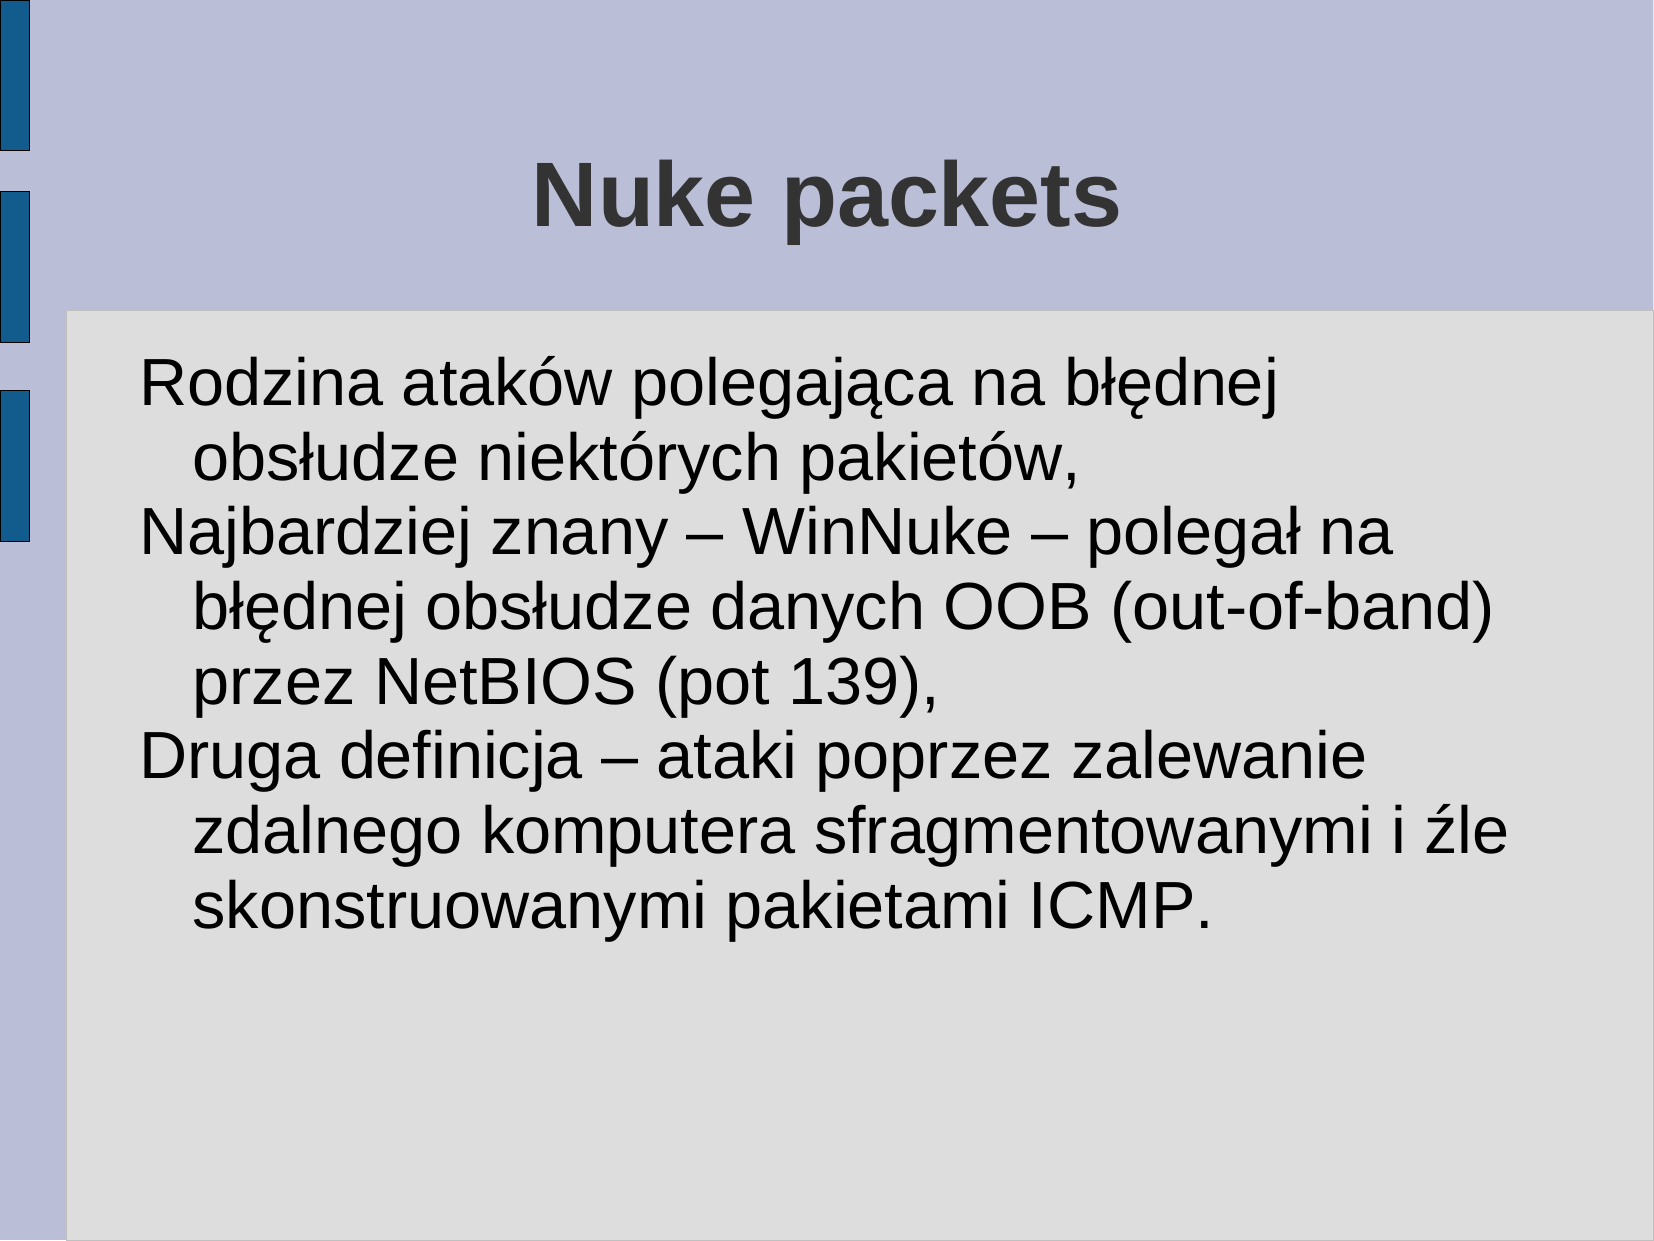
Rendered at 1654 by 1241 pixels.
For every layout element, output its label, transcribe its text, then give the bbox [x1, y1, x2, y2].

list Rodzina ataków polegająca na błędnej obsłudze niektórych pakietów, Najbardziej znany – WinNuke – polegał na błędnej obsłudze danych OOB (out-of-band) przez NetBIOS (pot 139), Druga definicja – ataki poprzez zalewanie zdalnego komputera sfragmentowanymi i źle skonstruowanymi pakietami ICMP. [121, 344, 1534, 1127]
title Nuke packets [121, 91, 1534, 299]
